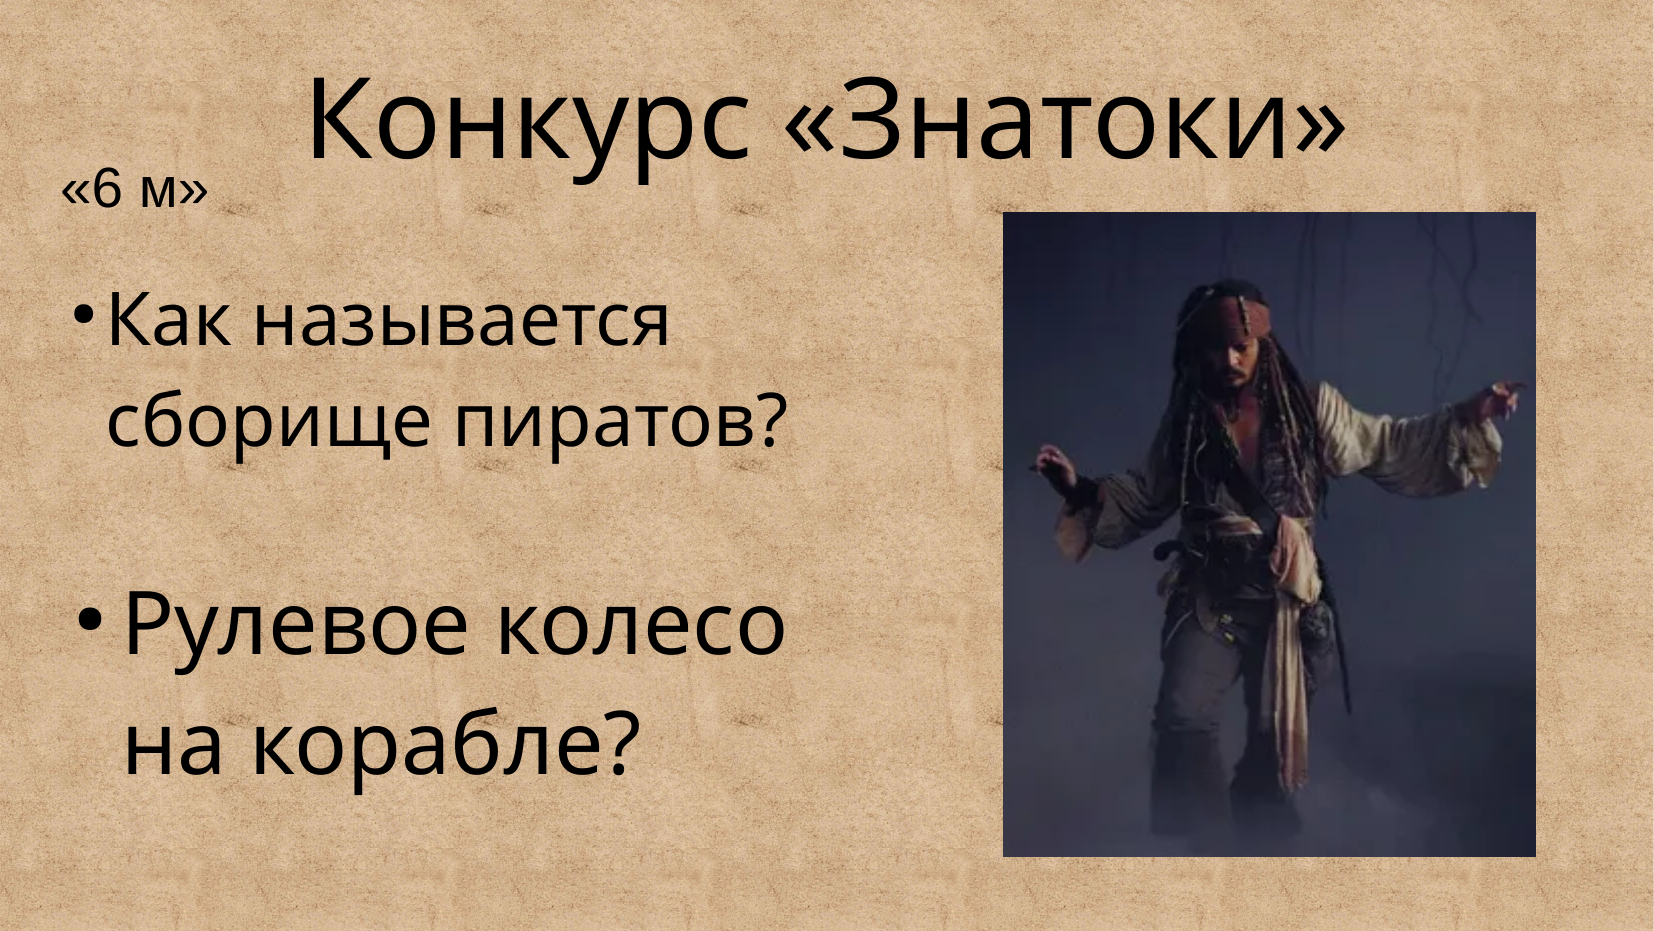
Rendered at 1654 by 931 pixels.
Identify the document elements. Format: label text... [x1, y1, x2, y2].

picture [0, 0, 1654, 931]
title Конкурс «Знатоки» [82, 37, 1571, 193]
list Рулевое колесо на корабле? [59, 561, 798, 827]
list «6 м» [0, 156, 237, 266]
list Как называется сборище пиратов? [59, 265, 798, 561]
